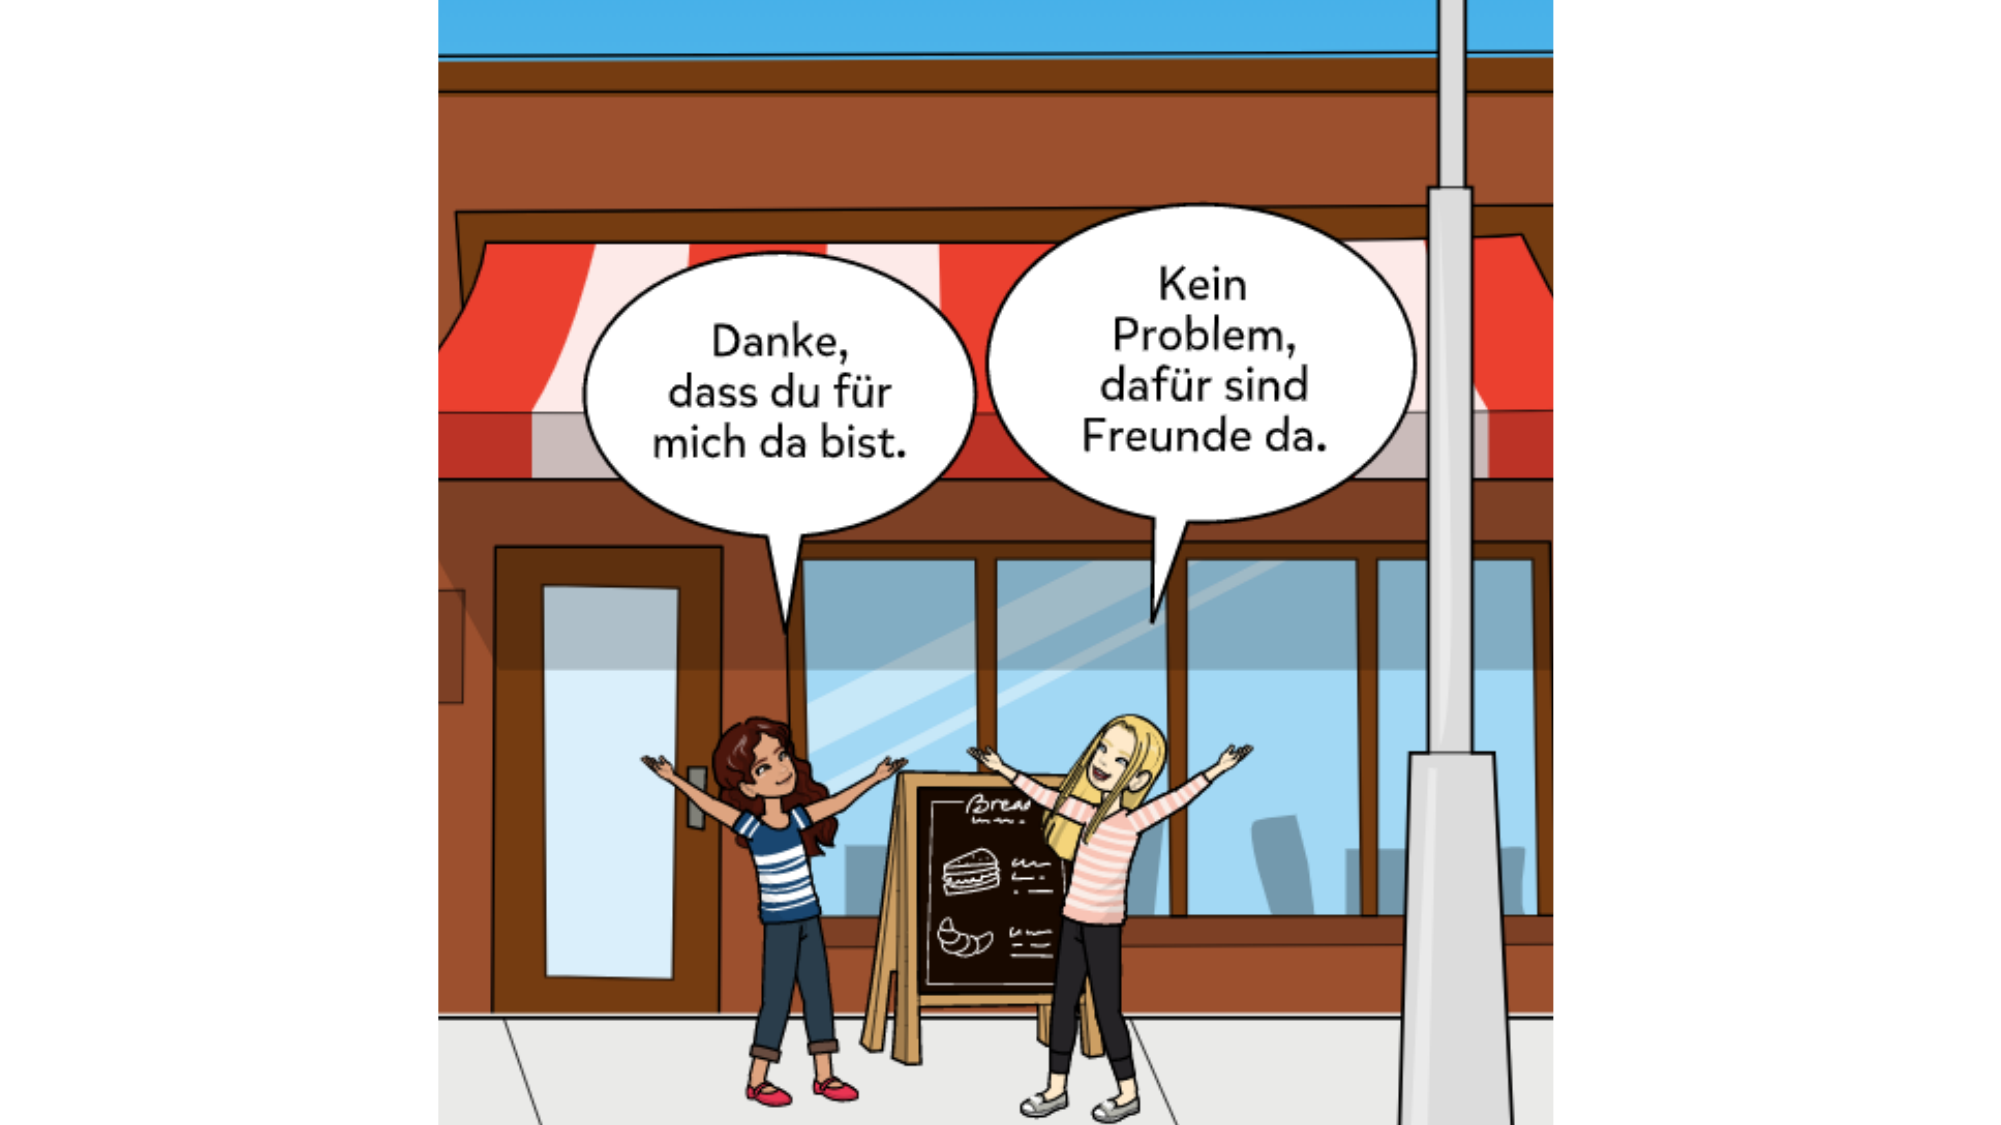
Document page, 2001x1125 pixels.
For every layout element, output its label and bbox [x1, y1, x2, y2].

picture [438, 0, 1554, 1125]
